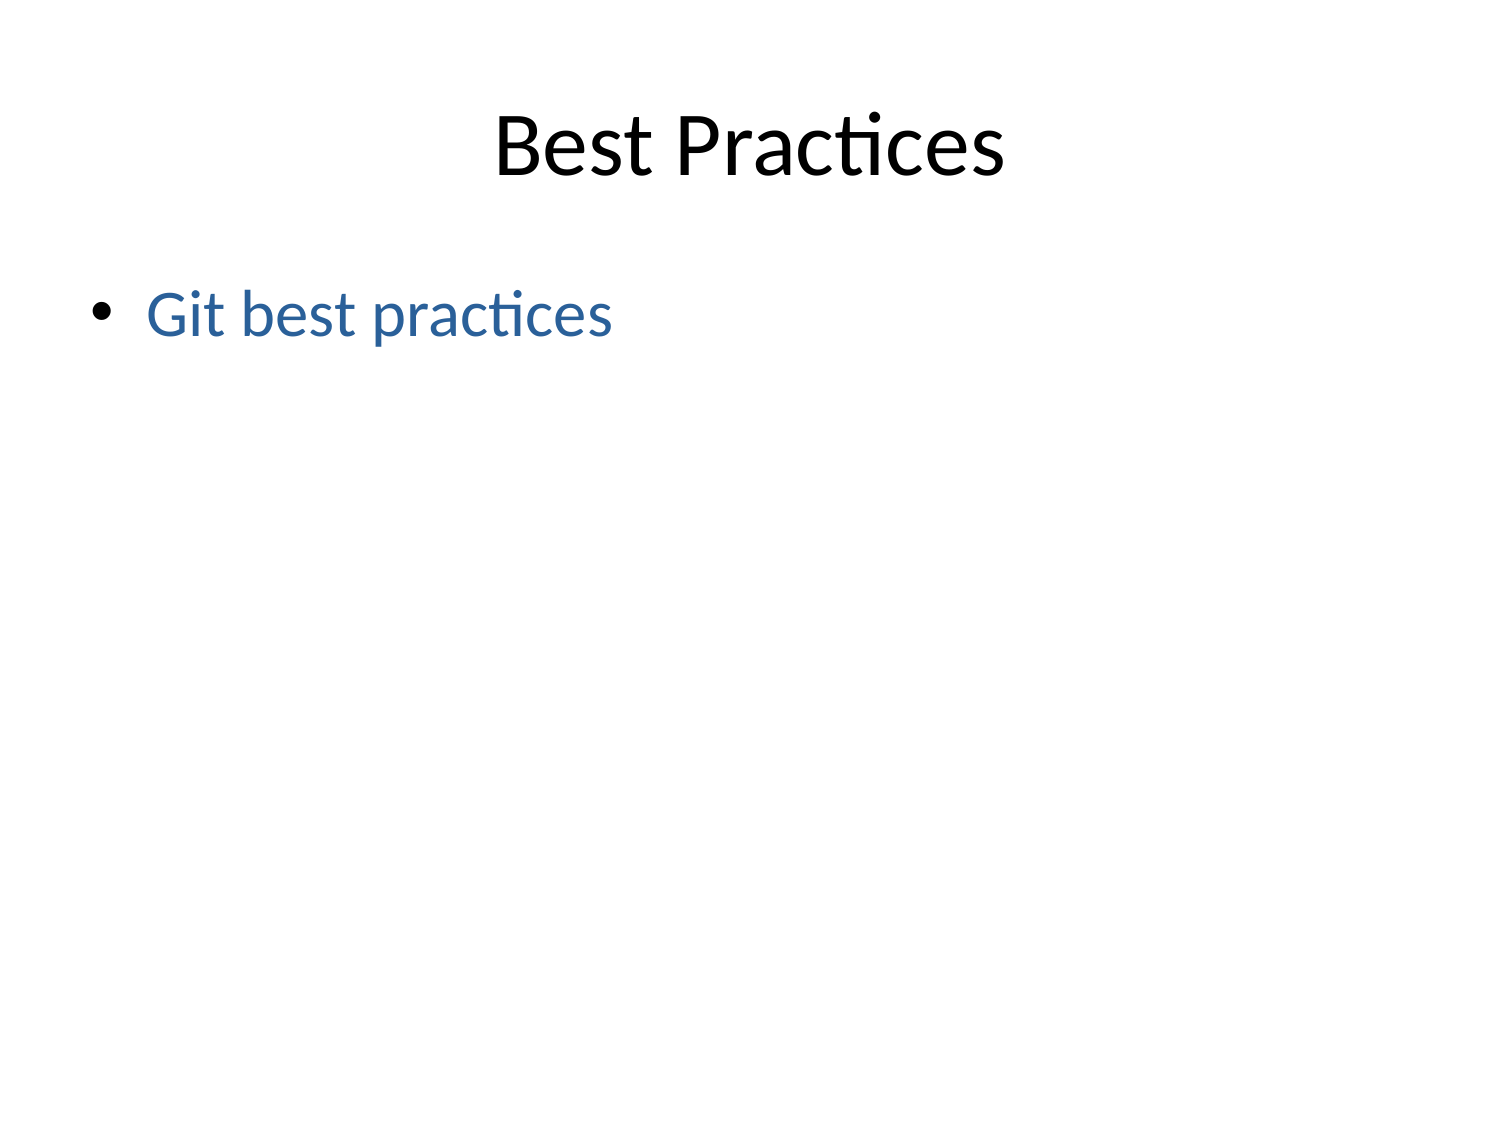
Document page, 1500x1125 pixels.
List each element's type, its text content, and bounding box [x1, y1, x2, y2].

list Git best practices [75, 262, 1425, 1005]
title Best Practices [75, 45, 1425, 233]
